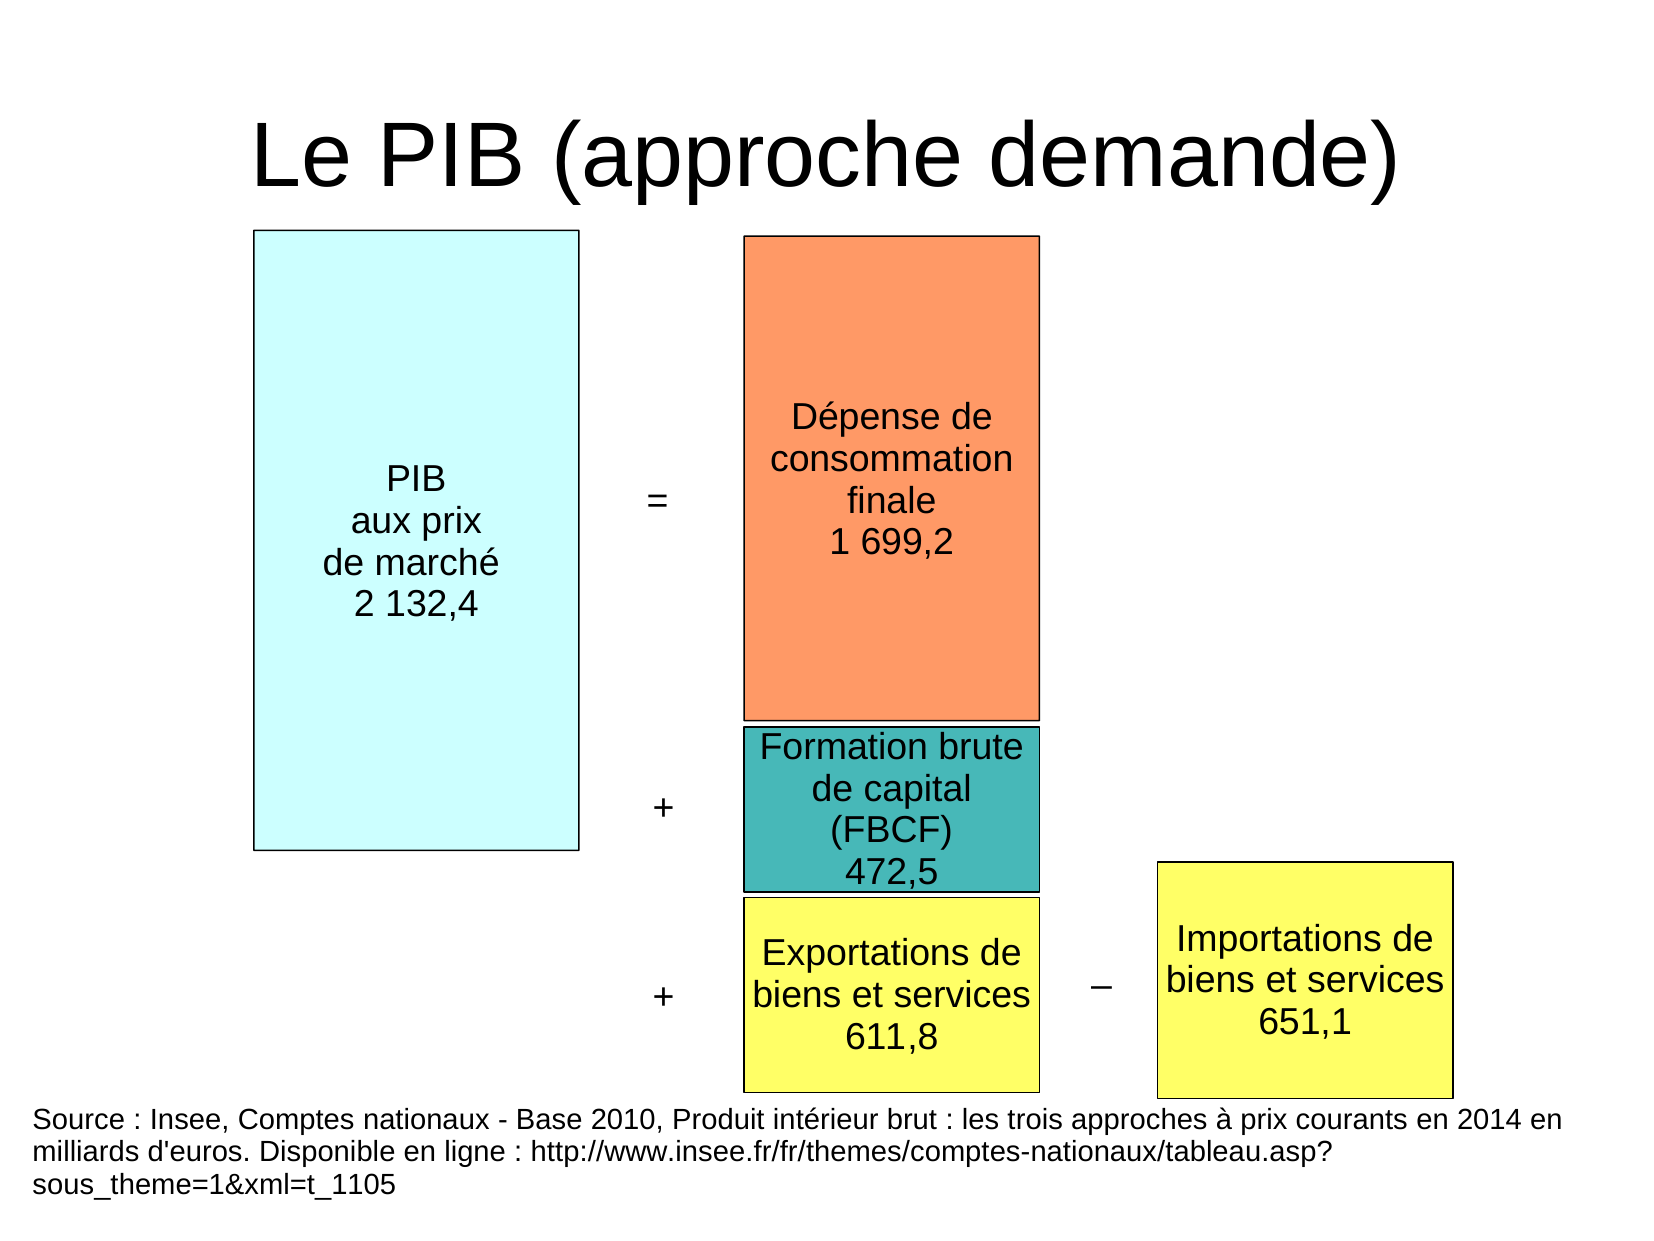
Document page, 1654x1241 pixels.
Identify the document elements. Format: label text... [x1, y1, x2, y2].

text_box = [631, 472, 684, 533]
title Le PIB (approche demande) [82, 49, 1571, 257]
text_box + [637, 779, 690, 840]
text_box + [637, 968, 690, 1029]
text_box – [1076, 956, 1127, 1017]
text_box Dépense de consommation finale 1 699,2 [744, 236, 1040, 721]
text_box Source : Insee, Comptes nationaux - Base 2010, Produit intérieur brut : les trois approches à prix courants en 2014 en milliards d'euros. Disponible en ligne : http://www.insee.fr/fr/themes/comptes-nationaux/tableau.asp?sous_theme=1&xml=t_1105 [17, 1093, 1642, 1217]
text_box Importations de biens et services 651,1 [1157, 862, 1453, 1099]
text_box PIB aux prix de marché 2 132,4 [253, 257, 579, 851]
text_box Formation brute de capital (FBCF) 472,5 [744, 726, 1040, 892]
text_box Exportations de biens et services 611,8 [744, 897, 1040, 1093]
